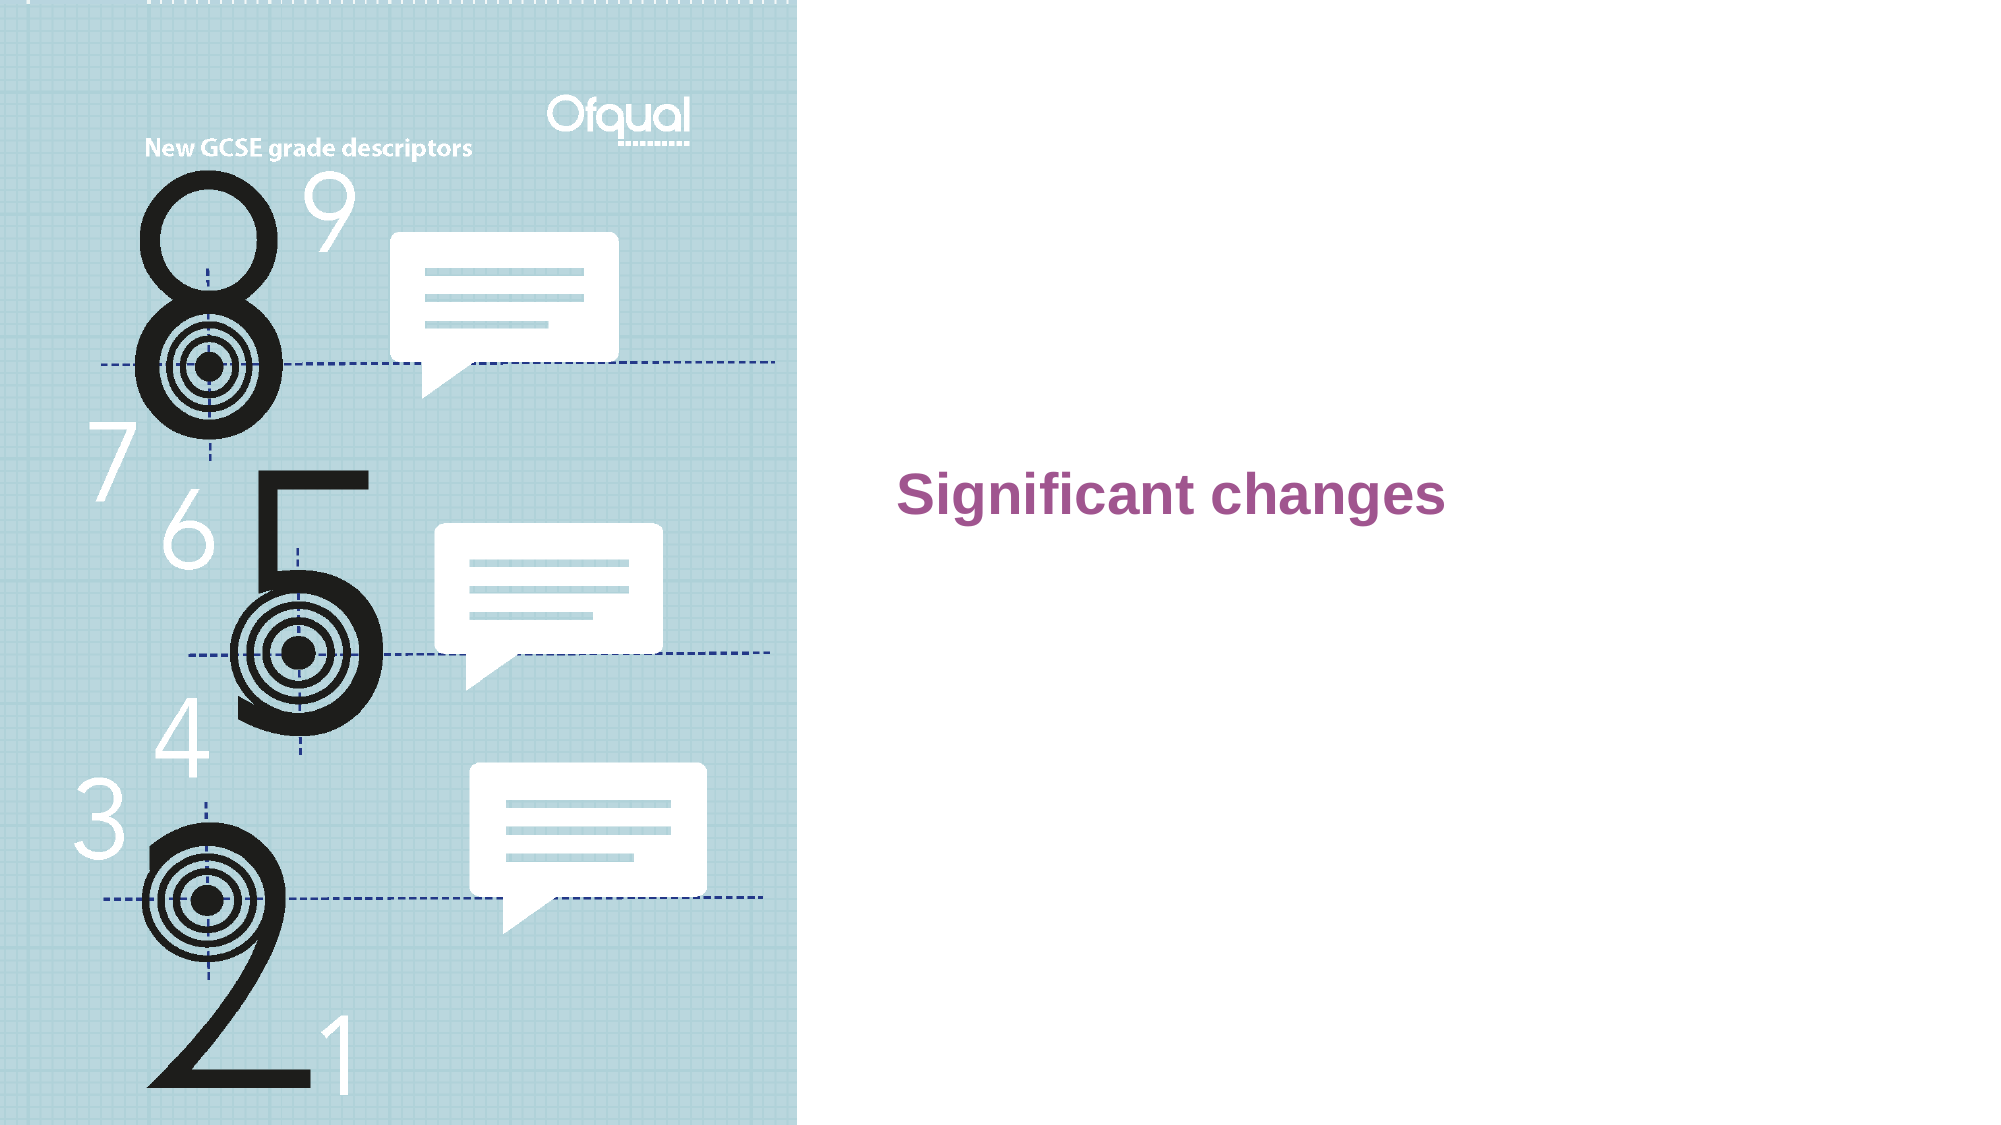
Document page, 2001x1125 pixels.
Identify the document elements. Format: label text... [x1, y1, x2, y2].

picture [0, 0, 797, 1125]
text_box Significant changes [882, 449, 1882, 534]
